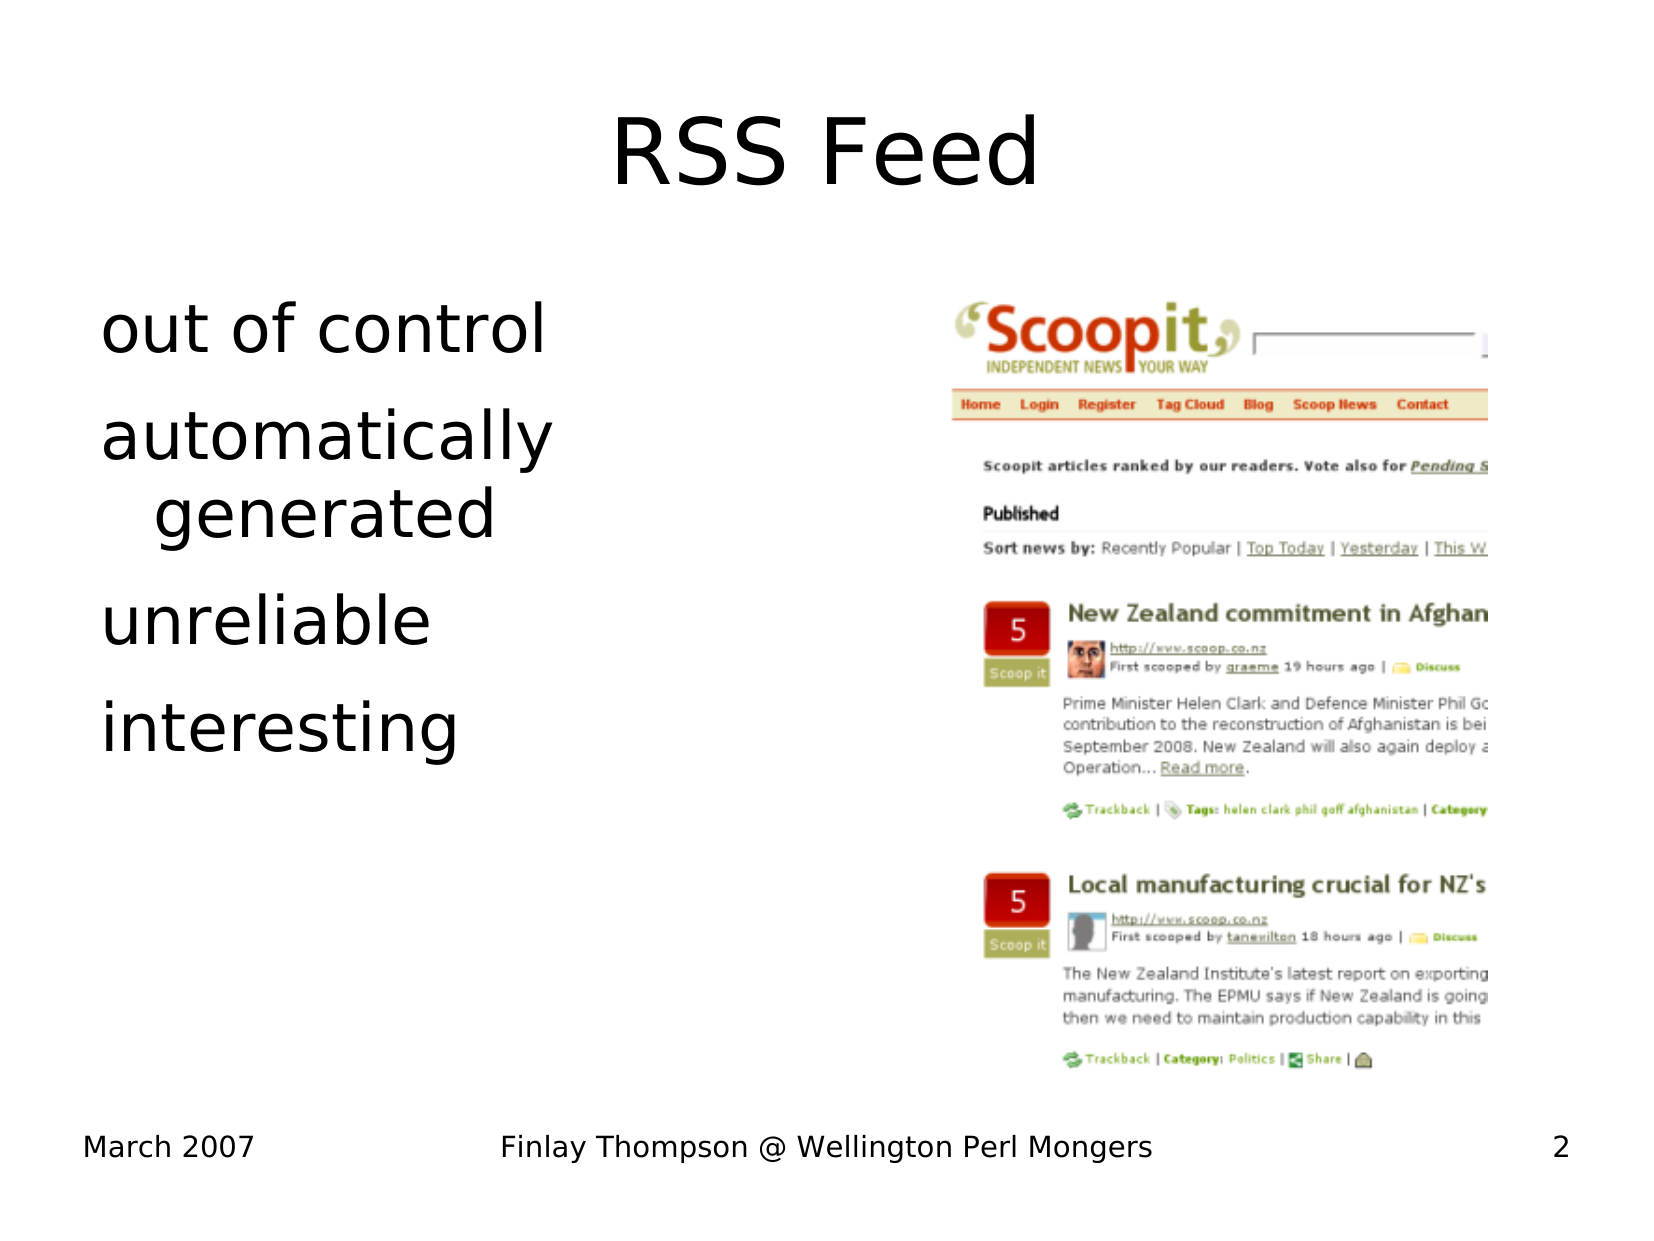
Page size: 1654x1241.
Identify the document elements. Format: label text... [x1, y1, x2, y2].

title RSS Feed [82, 49, 1571, 257]
picture [928, 290, 1488, 1109]
list out of control automatically generated unreliable interesting [82, 290, 809, 1109]
